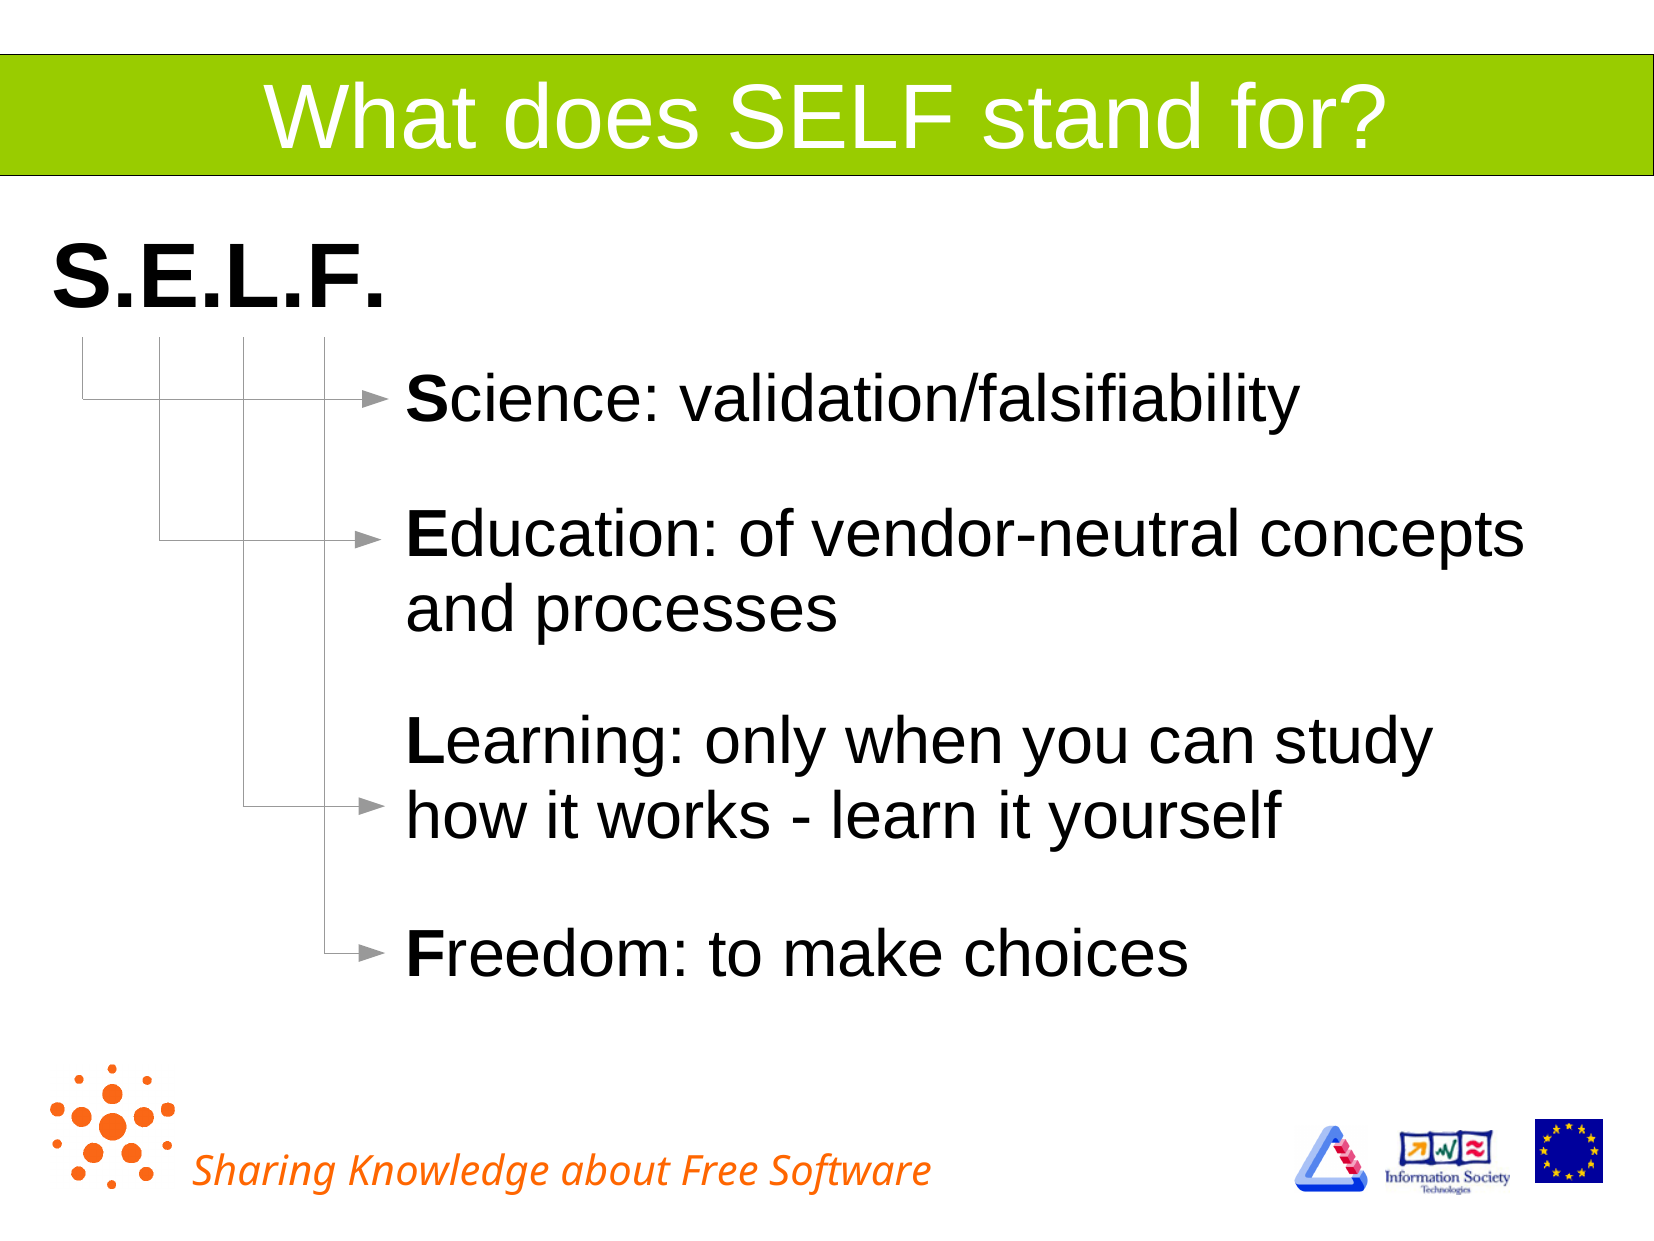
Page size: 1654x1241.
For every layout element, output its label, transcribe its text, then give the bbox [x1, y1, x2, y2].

picture [1535, 1119, 1603, 1183]
text_box Science: validation/falsifiability [405, 360, 1535, 479]
text_box S.E.L.F. [51, 224, 389, 343]
picture [50, 1064, 175, 1189]
title What does SELF stand for? [82, 59, 1571, 174]
picture [1294, 1125, 1368, 1193]
picture [1385, 1130, 1510, 1195]
text_box Learning: only when you can study how it works - learn it yourself [405, 702, 1535, 873]
text_box Education: of vendor-neutral concepts and processes [405, 496, 1535, 666]
text_box Freedom: to make choices [405, 915, 1535, 1034]
